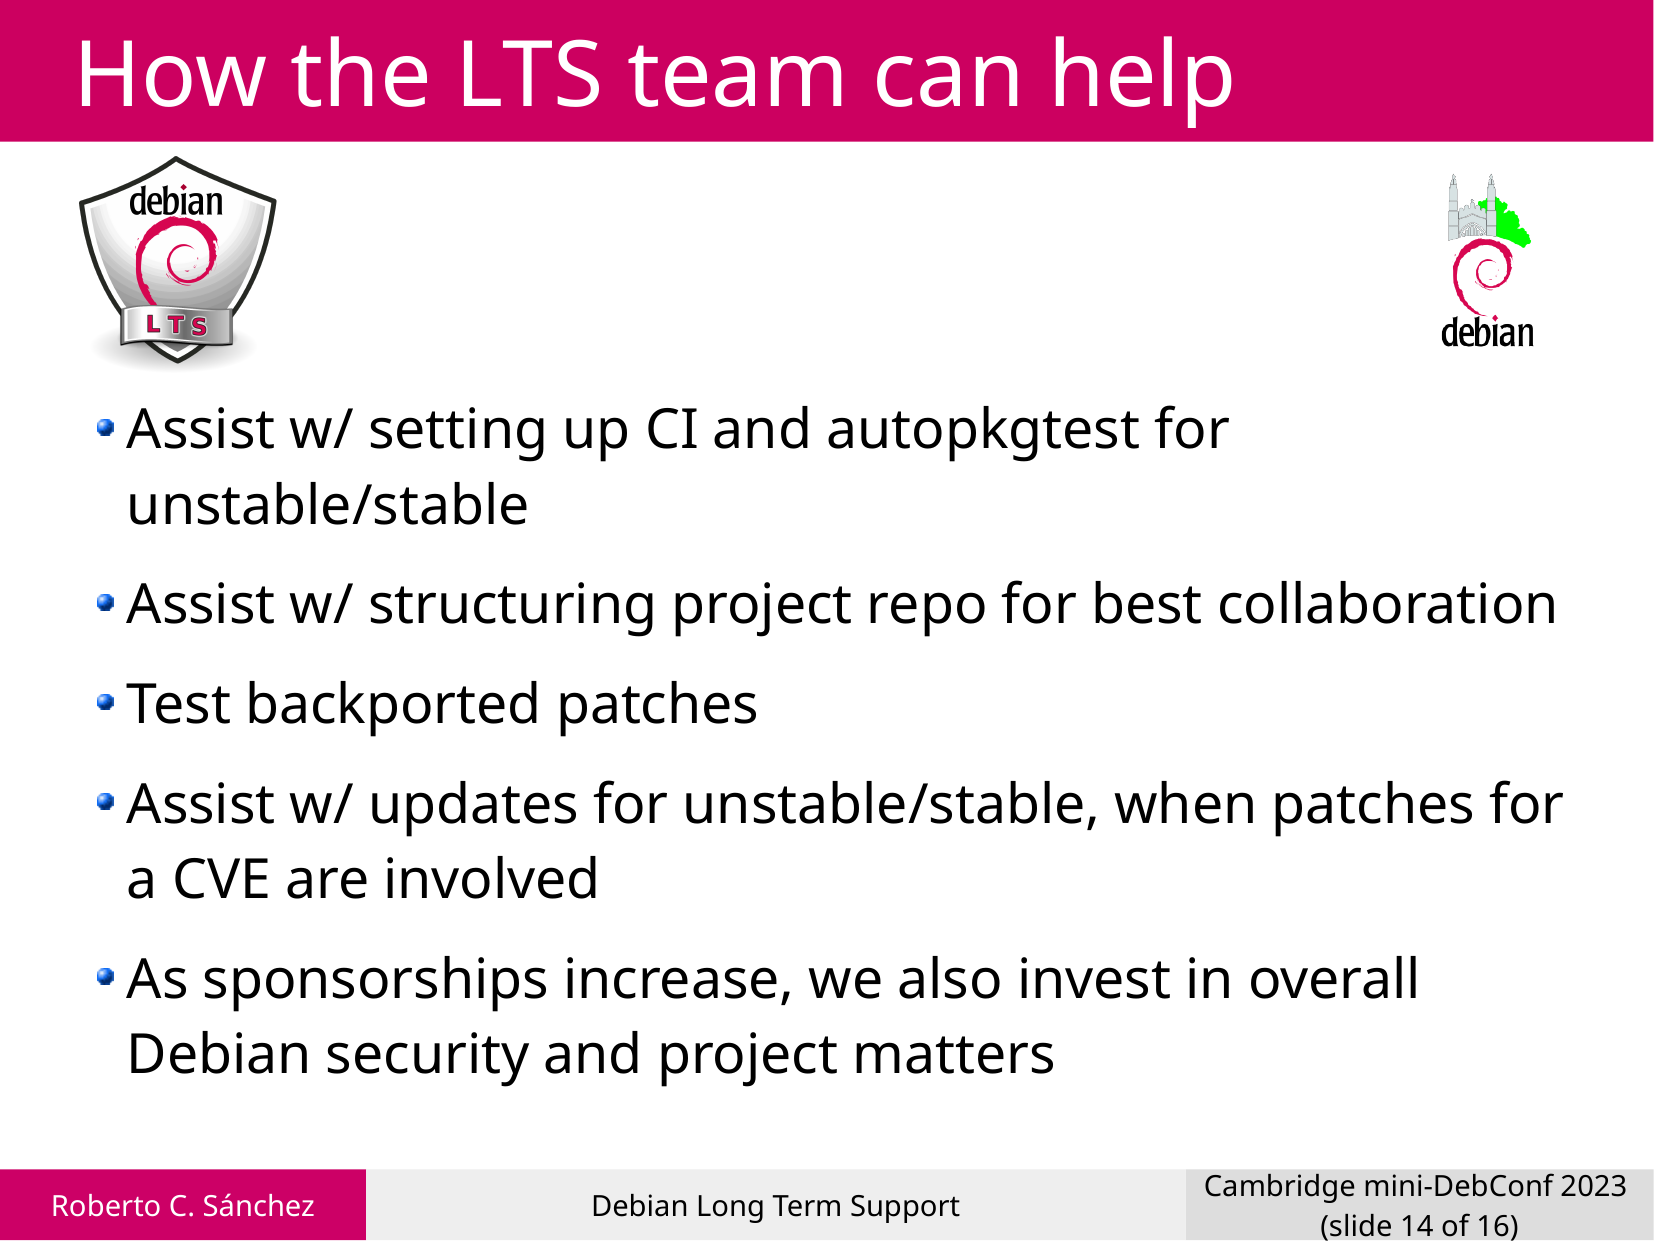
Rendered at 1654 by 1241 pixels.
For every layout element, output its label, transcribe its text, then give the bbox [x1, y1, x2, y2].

title How the LTS team can help [0, 0, 1654, 142]
picture [1405, 165, 1562, 290]
picture [59, 142, 296, 378]
list Assist w/ setting up CI and autopkgtest for unstable/stable Assist w/ structuring project repo for best collaboration Test backported patches Assist w/ updates for unstable/stable, when patches for a CVE are involved As sponsorships increase, we also invest in overall Debian security and project matters [82, 290, 1571, 1159]
